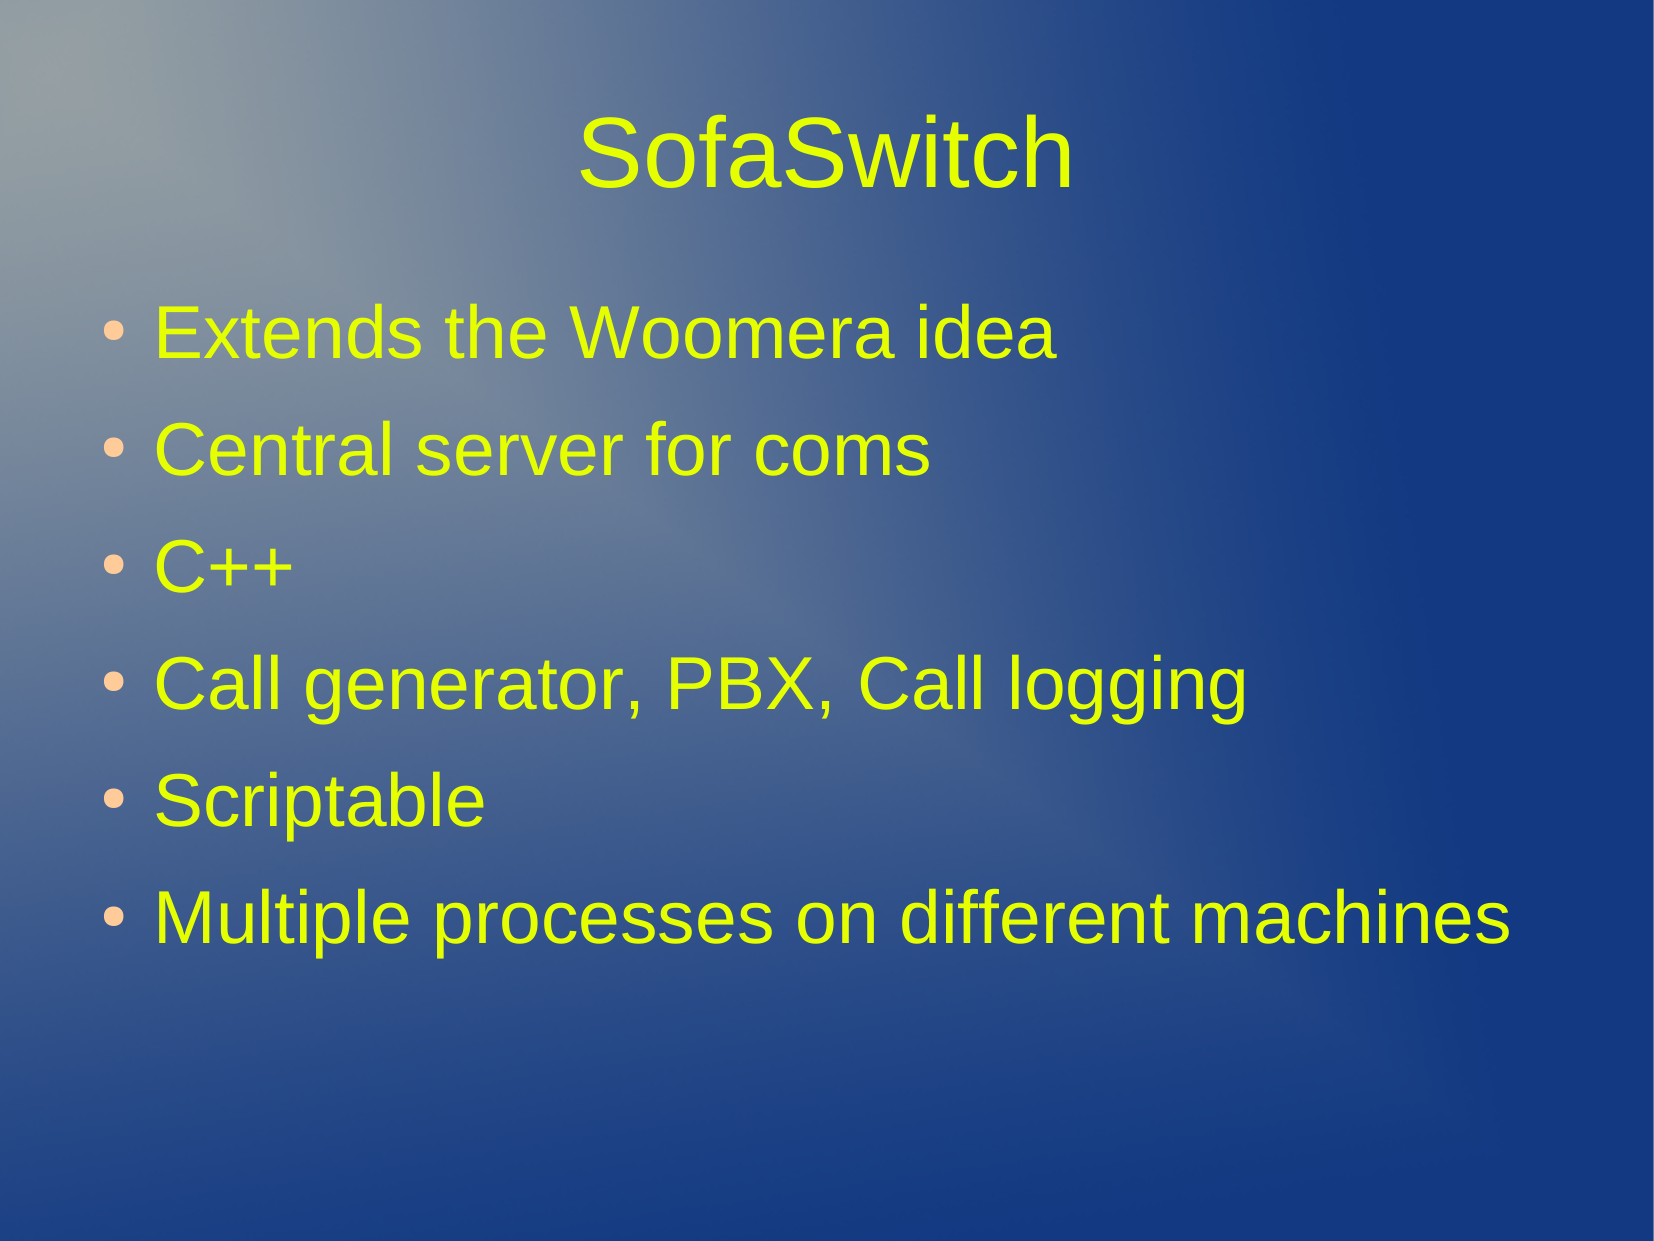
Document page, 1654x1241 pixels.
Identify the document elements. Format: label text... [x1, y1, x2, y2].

picture [0, 0, 1654, 1241]
list Extends the Woomera idea Central server for coms C++ Call generator, PBX, Call logging Scriptable Multiple processes on different machines [82, 290, 1571, 1094]
title SofaSwitch [82, 56, 1571, 250]
